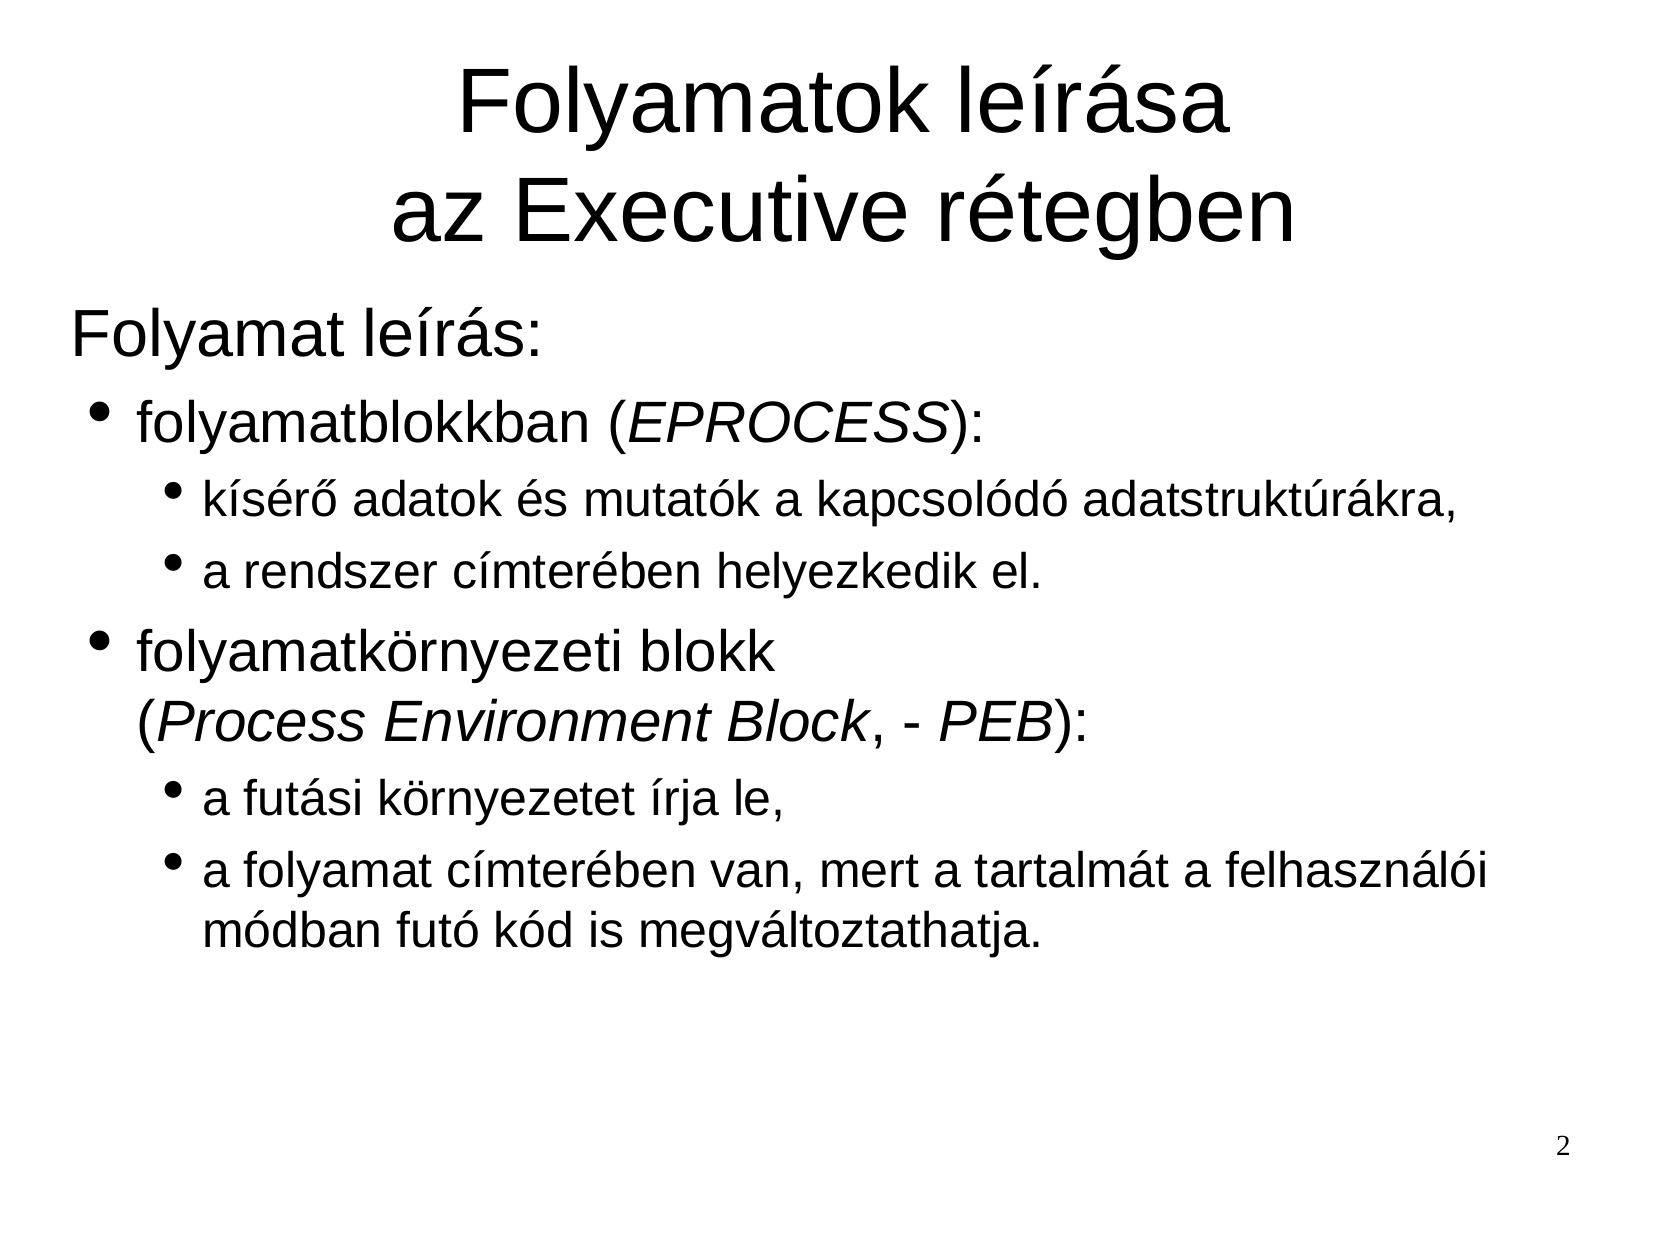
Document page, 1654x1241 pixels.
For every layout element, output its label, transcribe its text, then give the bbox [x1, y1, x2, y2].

title Folyamatok leírása az Executive rétegben [58, 46, 1595, 254]
list Folyamat leírás: folyamatblokkban (EPROCESS): kísérő adatok és mutatók a kapcsolódó adatstruktúrákra, a rendszer címterében helyezkedik el. folyamatkörnyezeti blokk (Process Environment Block, - PEB): a futási környezetet írja le, a folyamat címterében van, mert a tartalmát a felhasználói módban futó kód is megváltoztathatja. [0, 281, 1654, 1180]
